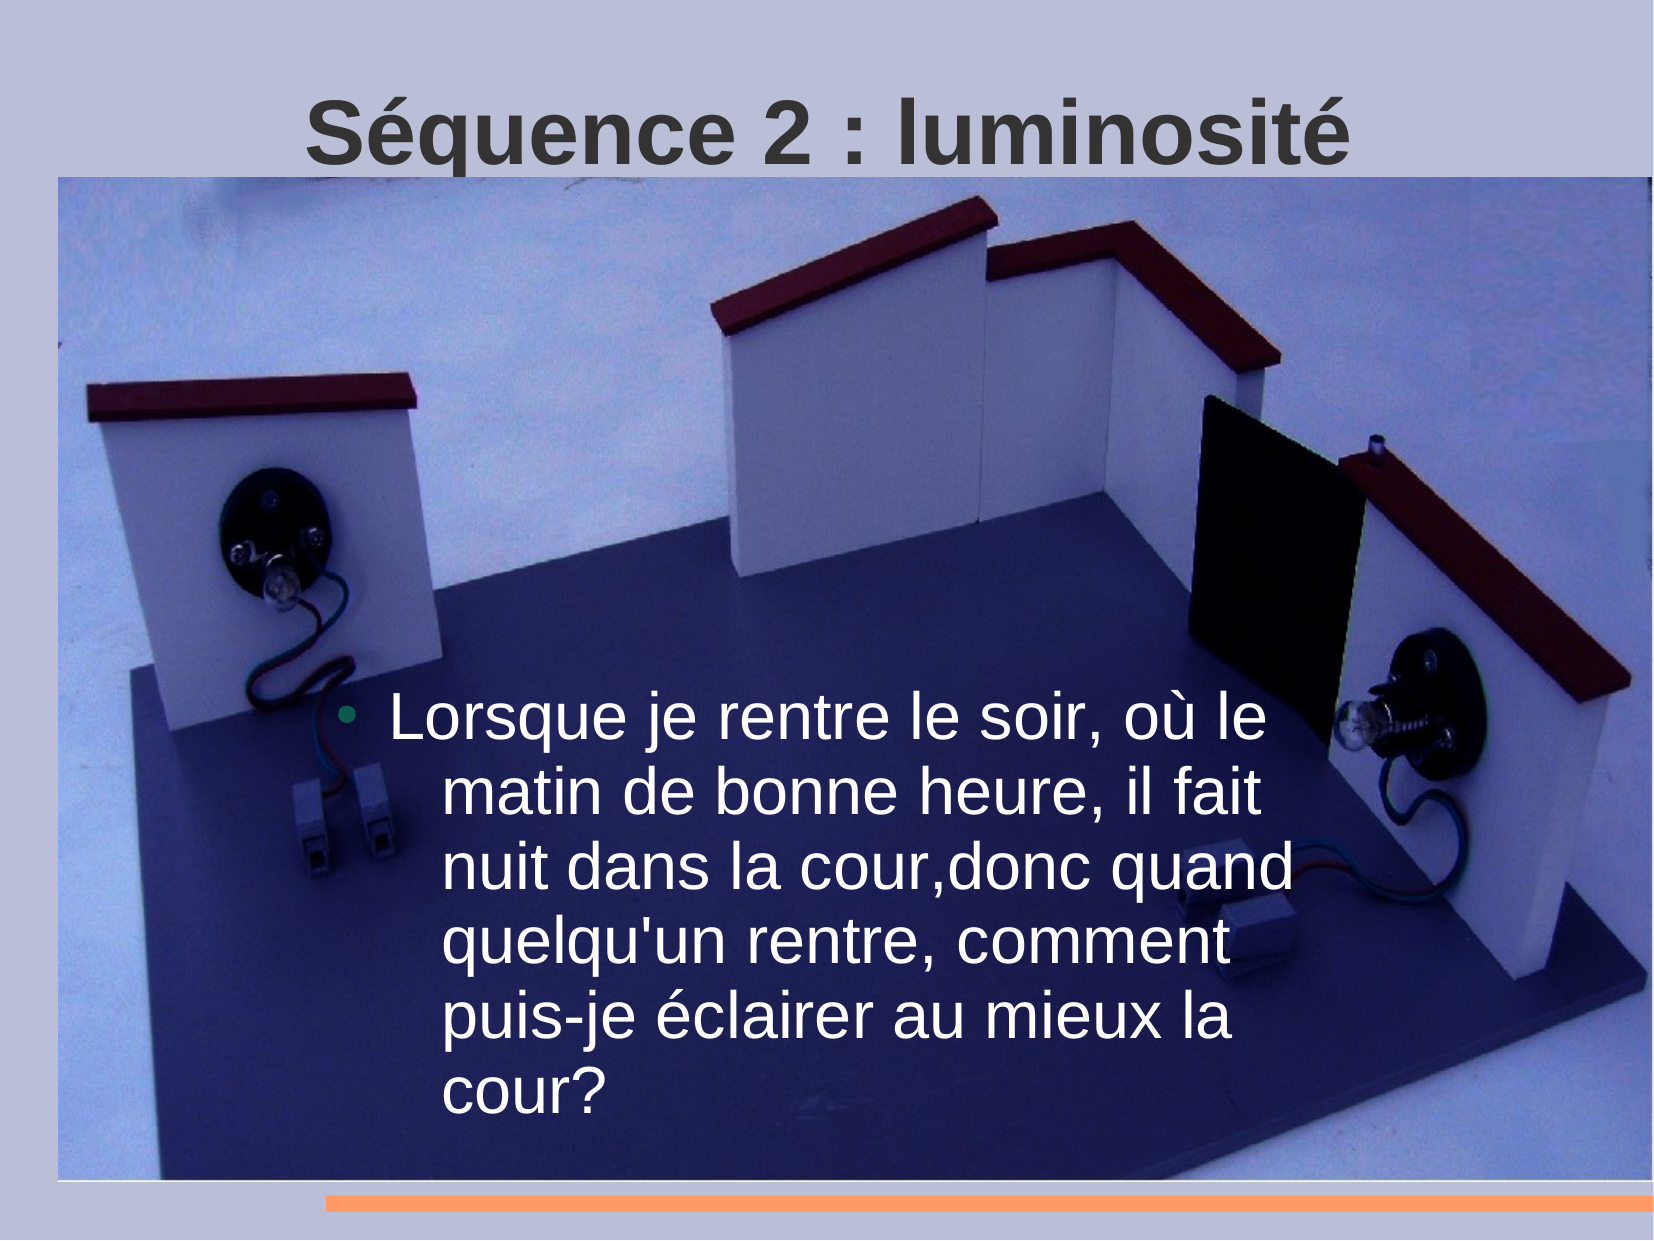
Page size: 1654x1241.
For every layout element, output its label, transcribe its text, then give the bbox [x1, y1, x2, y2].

list Lorsque je rentre le soir, où le matin de bonne heure, il fait nuit dans la cour,donc quand quelqu'un rentre, comment puis-je éclairer au mieux la cour? [299, 679, 1329, 1128]
title Séquence 2 : luminosité [123, 29, 1536, 177]
picture [58, 177, 1654, 1182]
